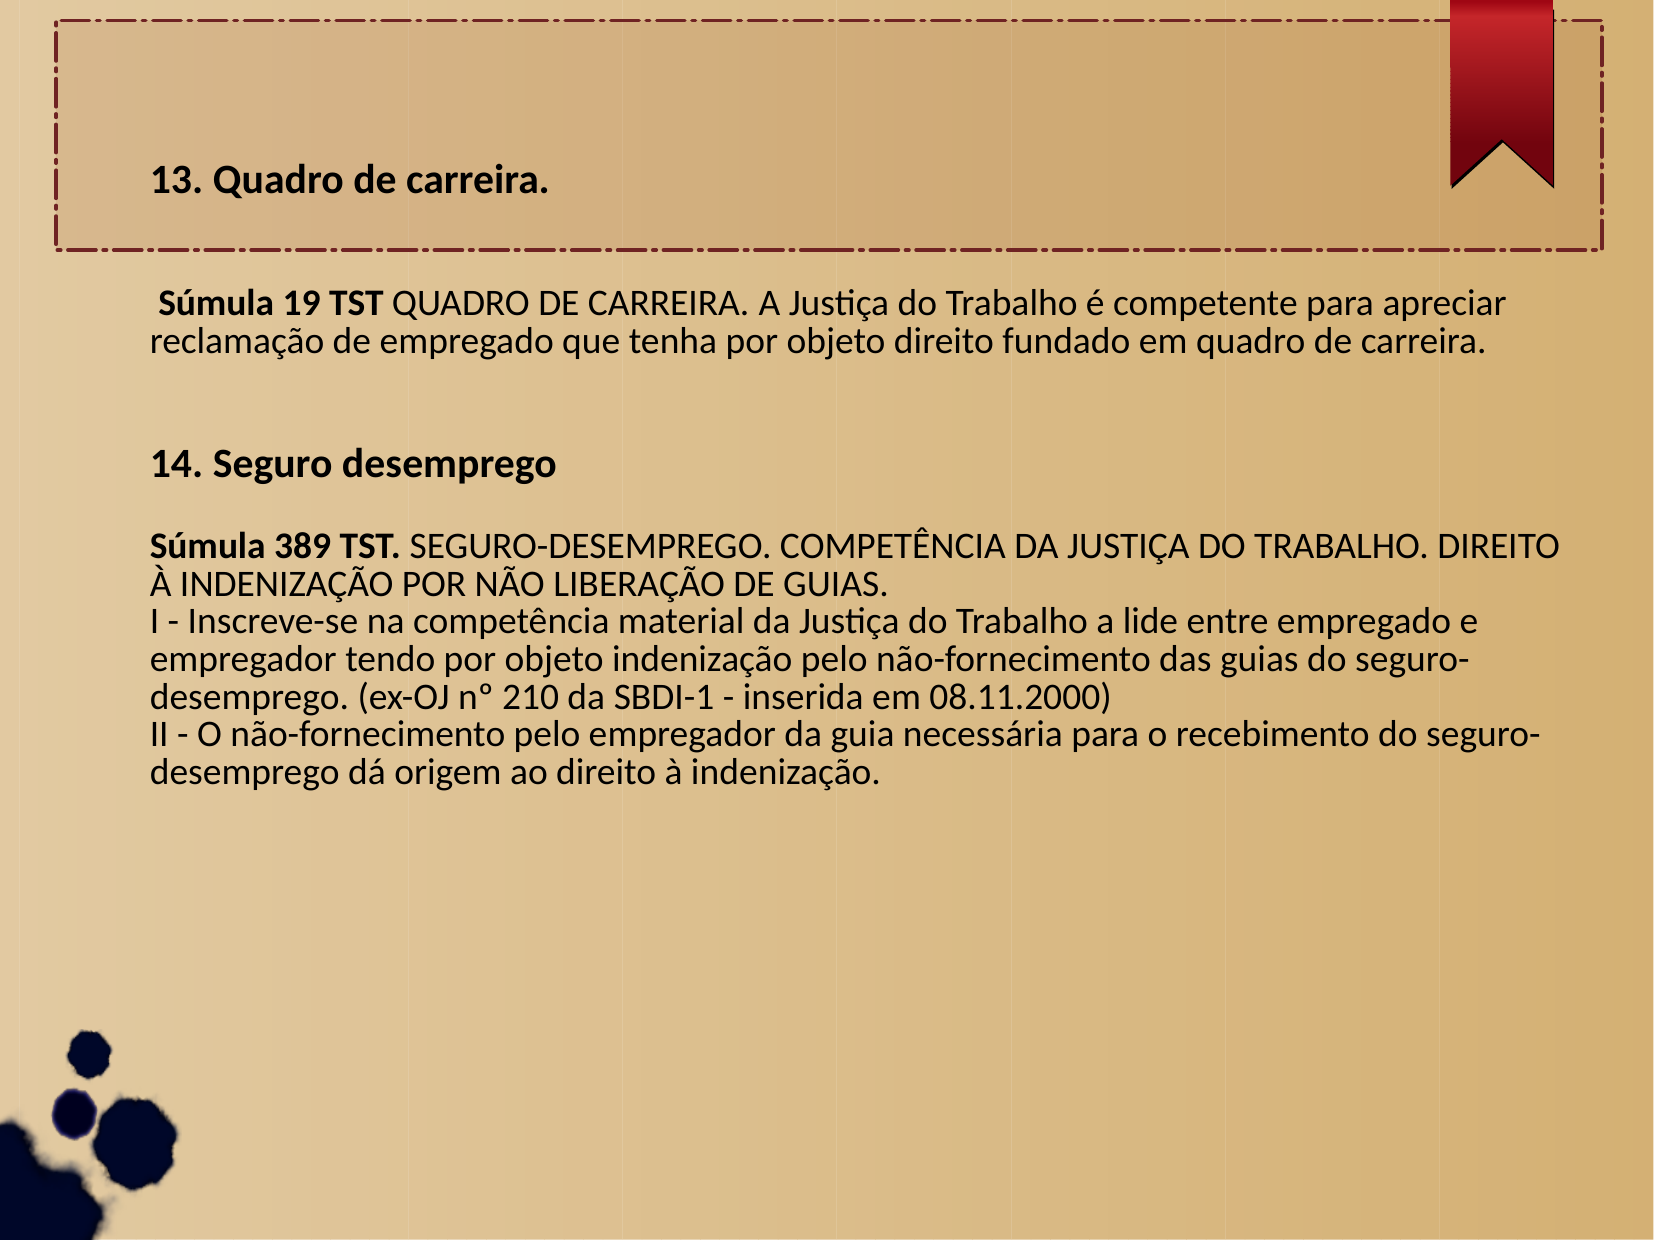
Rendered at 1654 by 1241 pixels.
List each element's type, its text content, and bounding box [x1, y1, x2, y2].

title 13. Quadro de carreira. Súmula 19 TST QUADRO DE CARREIRA. A Justiça do Trabalho é competente para apreciar reclamação de empregado que tenha por objeto direito fundado em quadro de carreira. 14. Seguro desemprego Súmula 389 TST. SEGURO-DESEMPREGO. COMPETÊNCIA DA JUSTIÇA DO TRABALHO. DIREITO À INDENIZAÇÃO POR NÃO LIBERAÇÃO DE GUIAS. I - Inscreve-se na competência material da Justiça do Trabalho a lide entre empregado e empregador tendo por objeto indenização pelo não-fornecimento das guias do seguro-desemprego. (ex-OJ nº 210 da SBDI-1 - inserida em 08.11.2000) II - O não-fornecimento pelo empregador da guia necessária para o recebimento do seguro-desemprego dá origem ao direito à indenização. [53, 47, 1571, 868]
